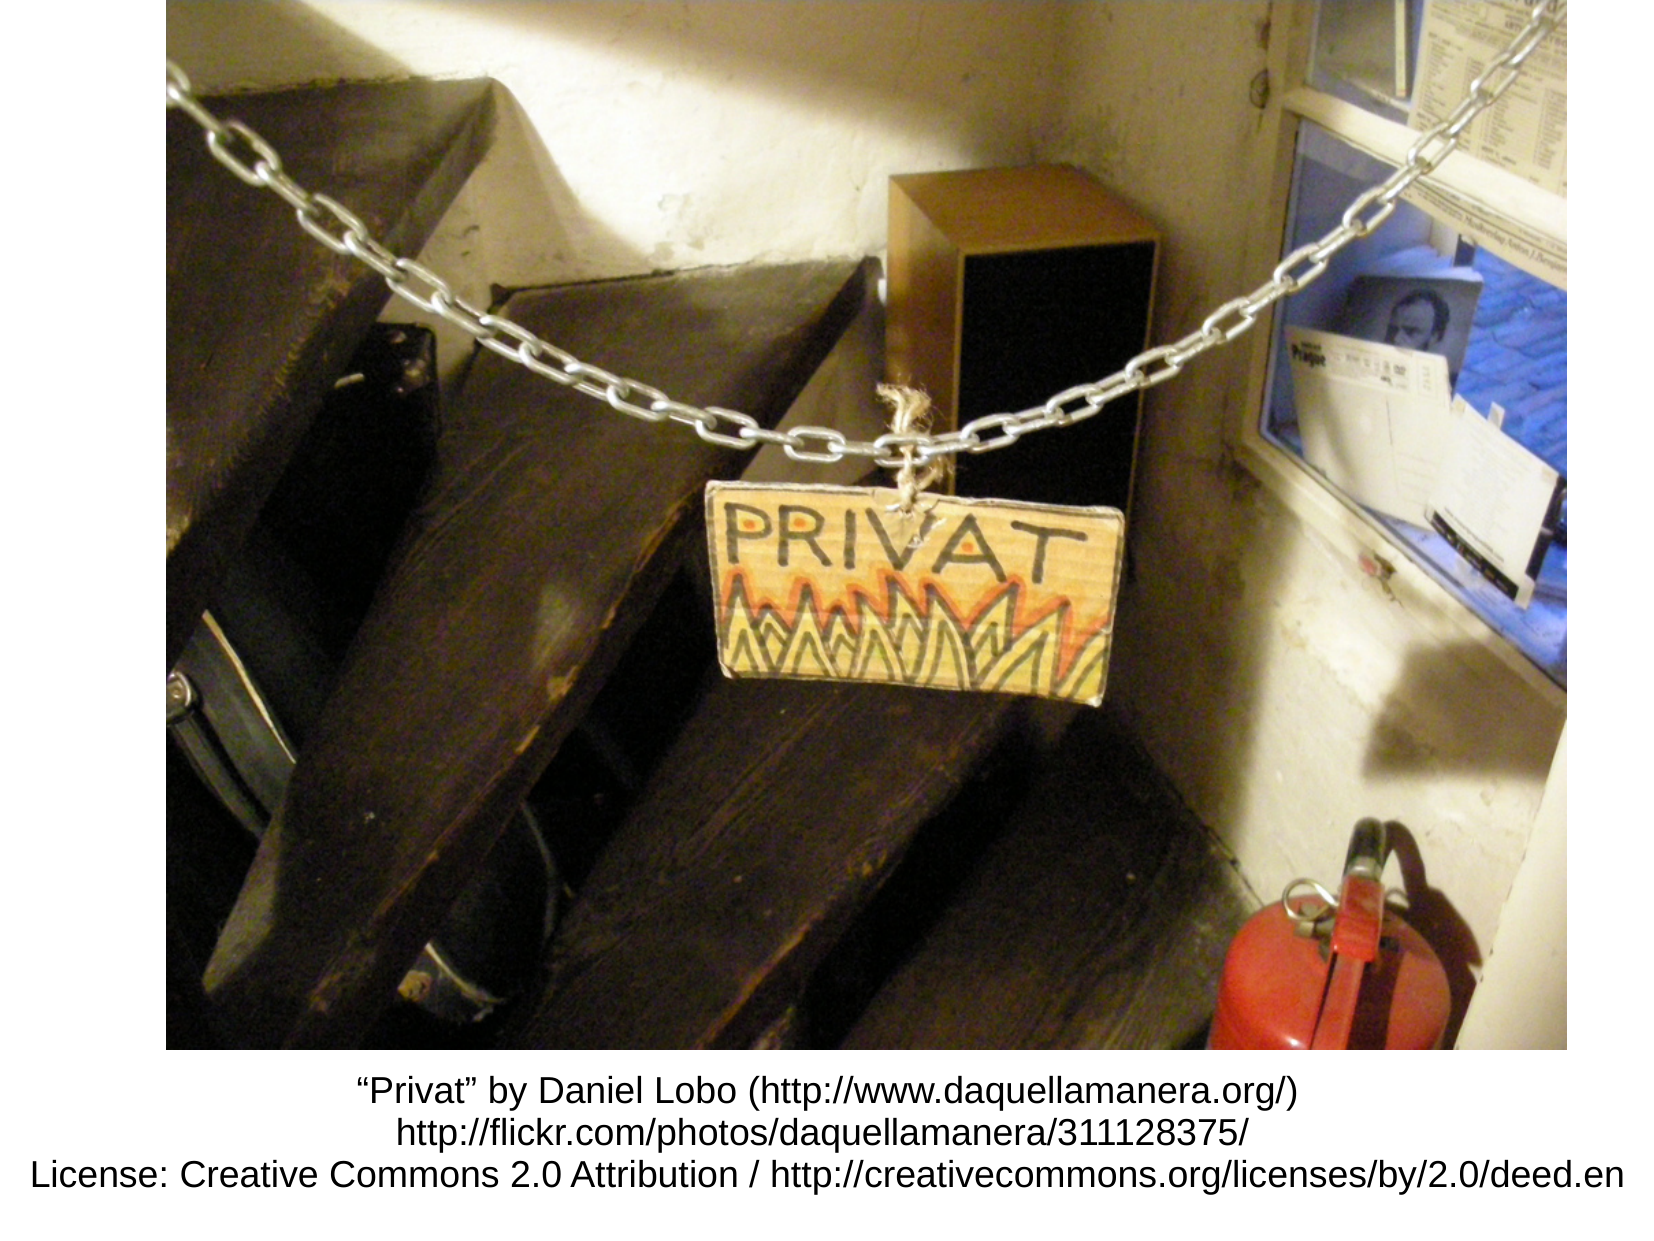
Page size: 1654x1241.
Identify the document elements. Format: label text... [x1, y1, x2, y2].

picture [166, 0, 1567, 1051]
text_box “Privat” by Daniel Lobo (http://www.daquellamanera.org/) http://flickr.com/photos/daquellamanera/311128375/ License: Creative Commons 2.0 Attribution / http://creativecommons.org/licenses/by/2.0/deed.en [15, 1061, 1654, 1241]
